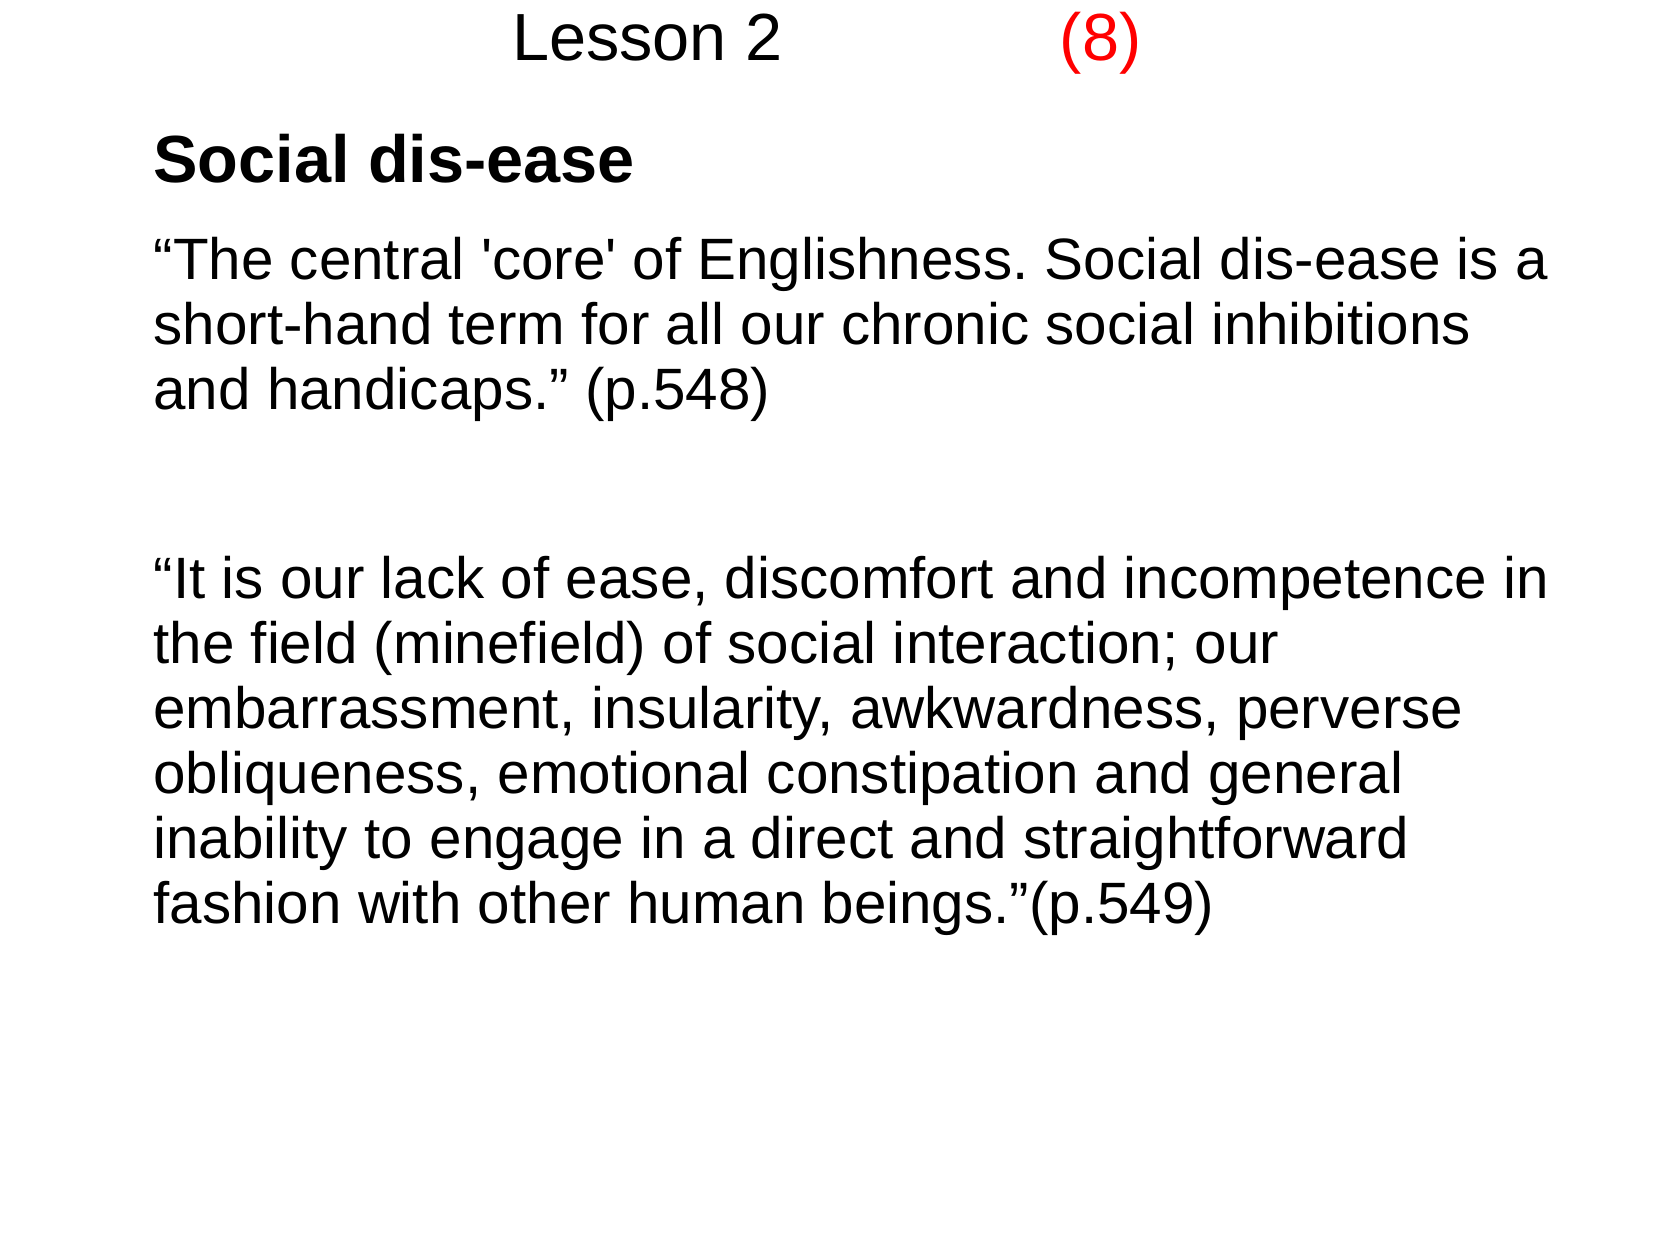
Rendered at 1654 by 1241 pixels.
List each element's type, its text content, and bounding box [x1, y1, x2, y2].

list Social dis-ease “The central 'core' of Englishness. Social dis-ease is a short-hand term for all our chronic social inhibitions and handicaps.” (p.548) “It is our lack of ease, discomfort and incompetence in the field (minefield) of social interaction; our embarrassment, insularity, awkwardness, perverse obliqueness, emotional constipation and general inability to engage in a direct and straightforward fashion with other human beings.”(p.549) [82, 122, 1571, 1010]
title Lesson 2 (8) [82, 0, 1571, 75]
